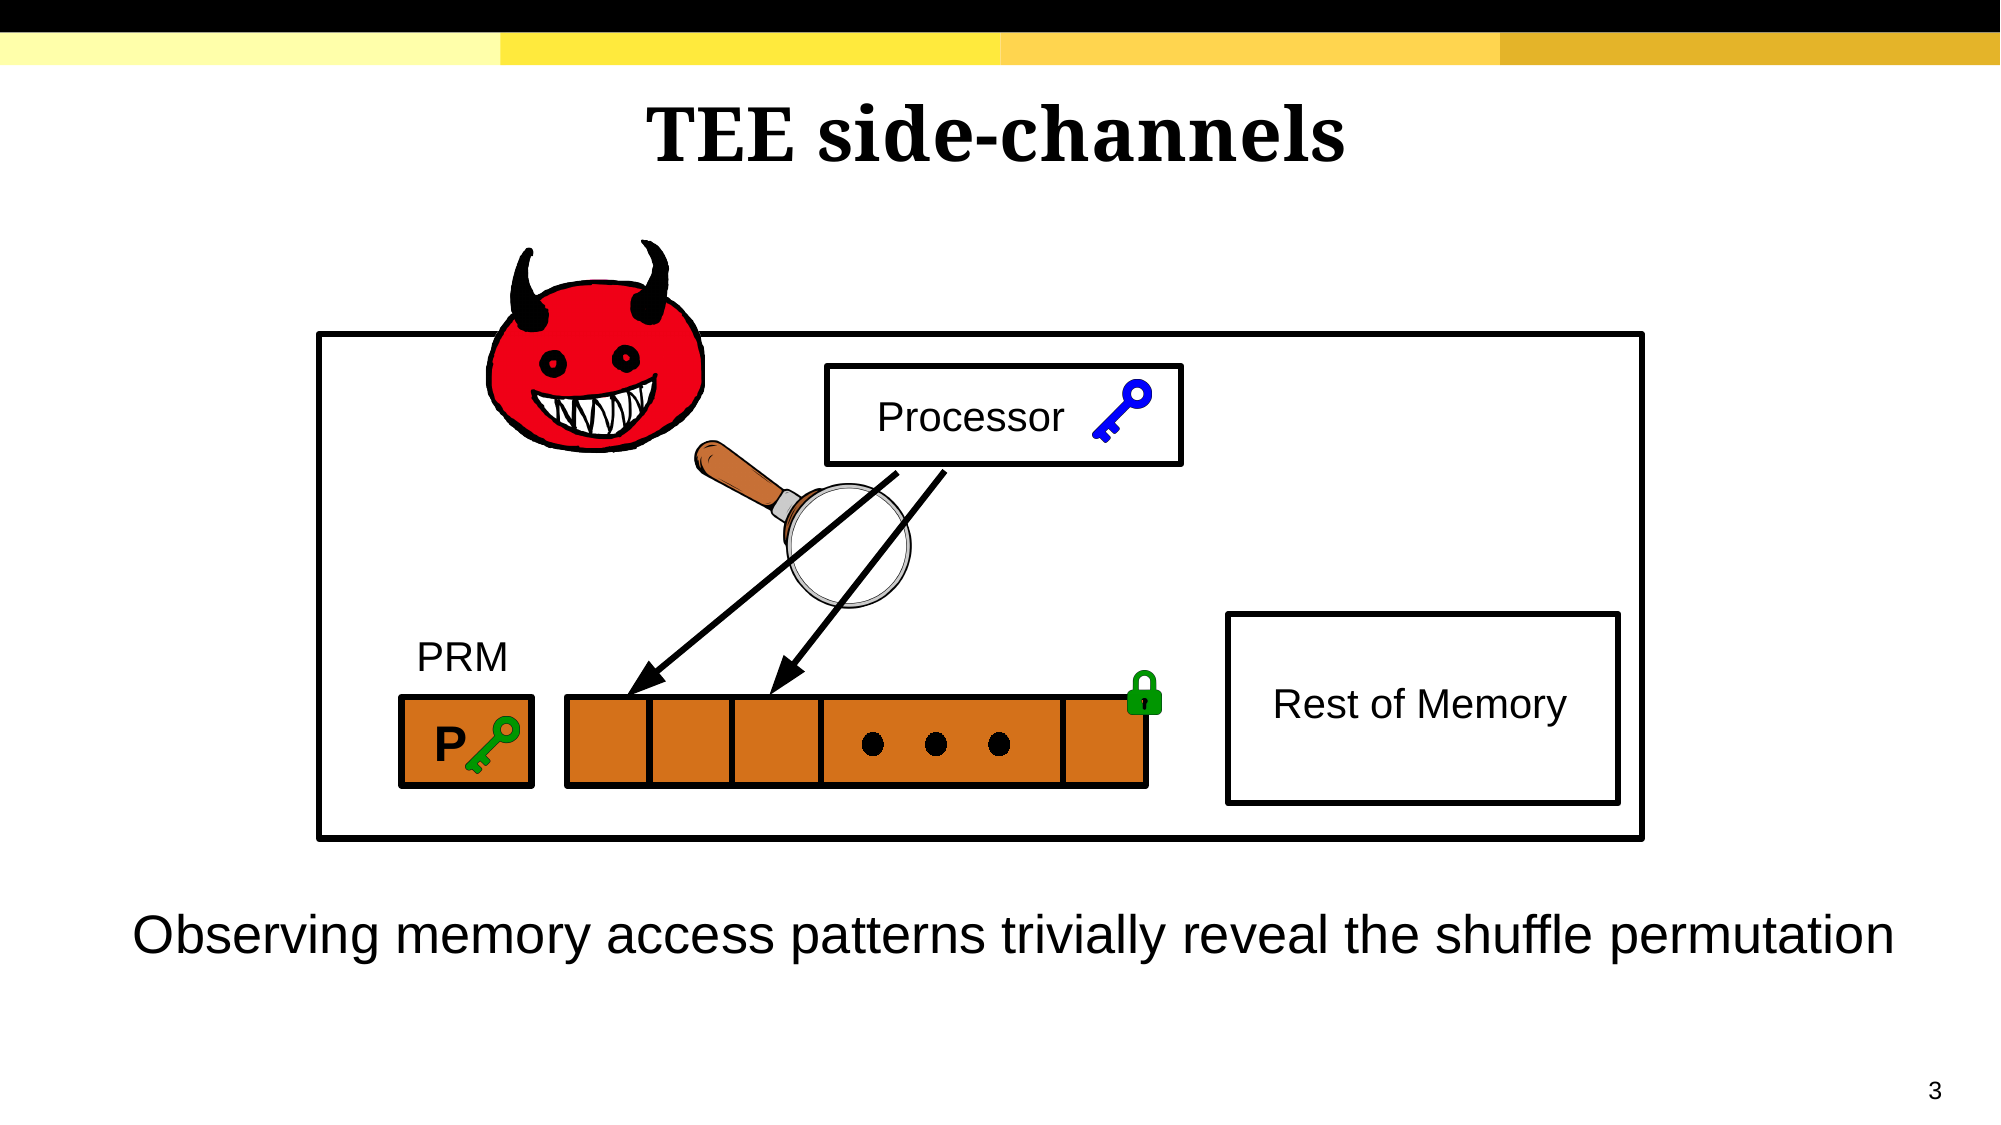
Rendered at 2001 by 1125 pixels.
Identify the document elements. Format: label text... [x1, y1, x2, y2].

title TEE side-channels [48, 65, 1947, 213]
picture [837, 525, 928, 615]
picture [1127, 670, 1162, 715]
picture [465, 716, 520, 774]
text_box P [419, 708, 483, 780]
text_box Rest of Memory [1257, 673, 1583, 735]
picture [742, 481, 905, 643]
text_box PRM [401, 625, 524, 688]
text_box 3 [1913, 1069, 1958, 1112]
text_box [318, 334, 1642, 839]
text_box Observing memory access patterns trivially reveal the shuffle permutation [118, 897, 2000, 1034]
picture [1092, 379, 1152, 443]
text_box Processor [862, 386, 1099, 453]
picture [484, 236, 891, 598]
